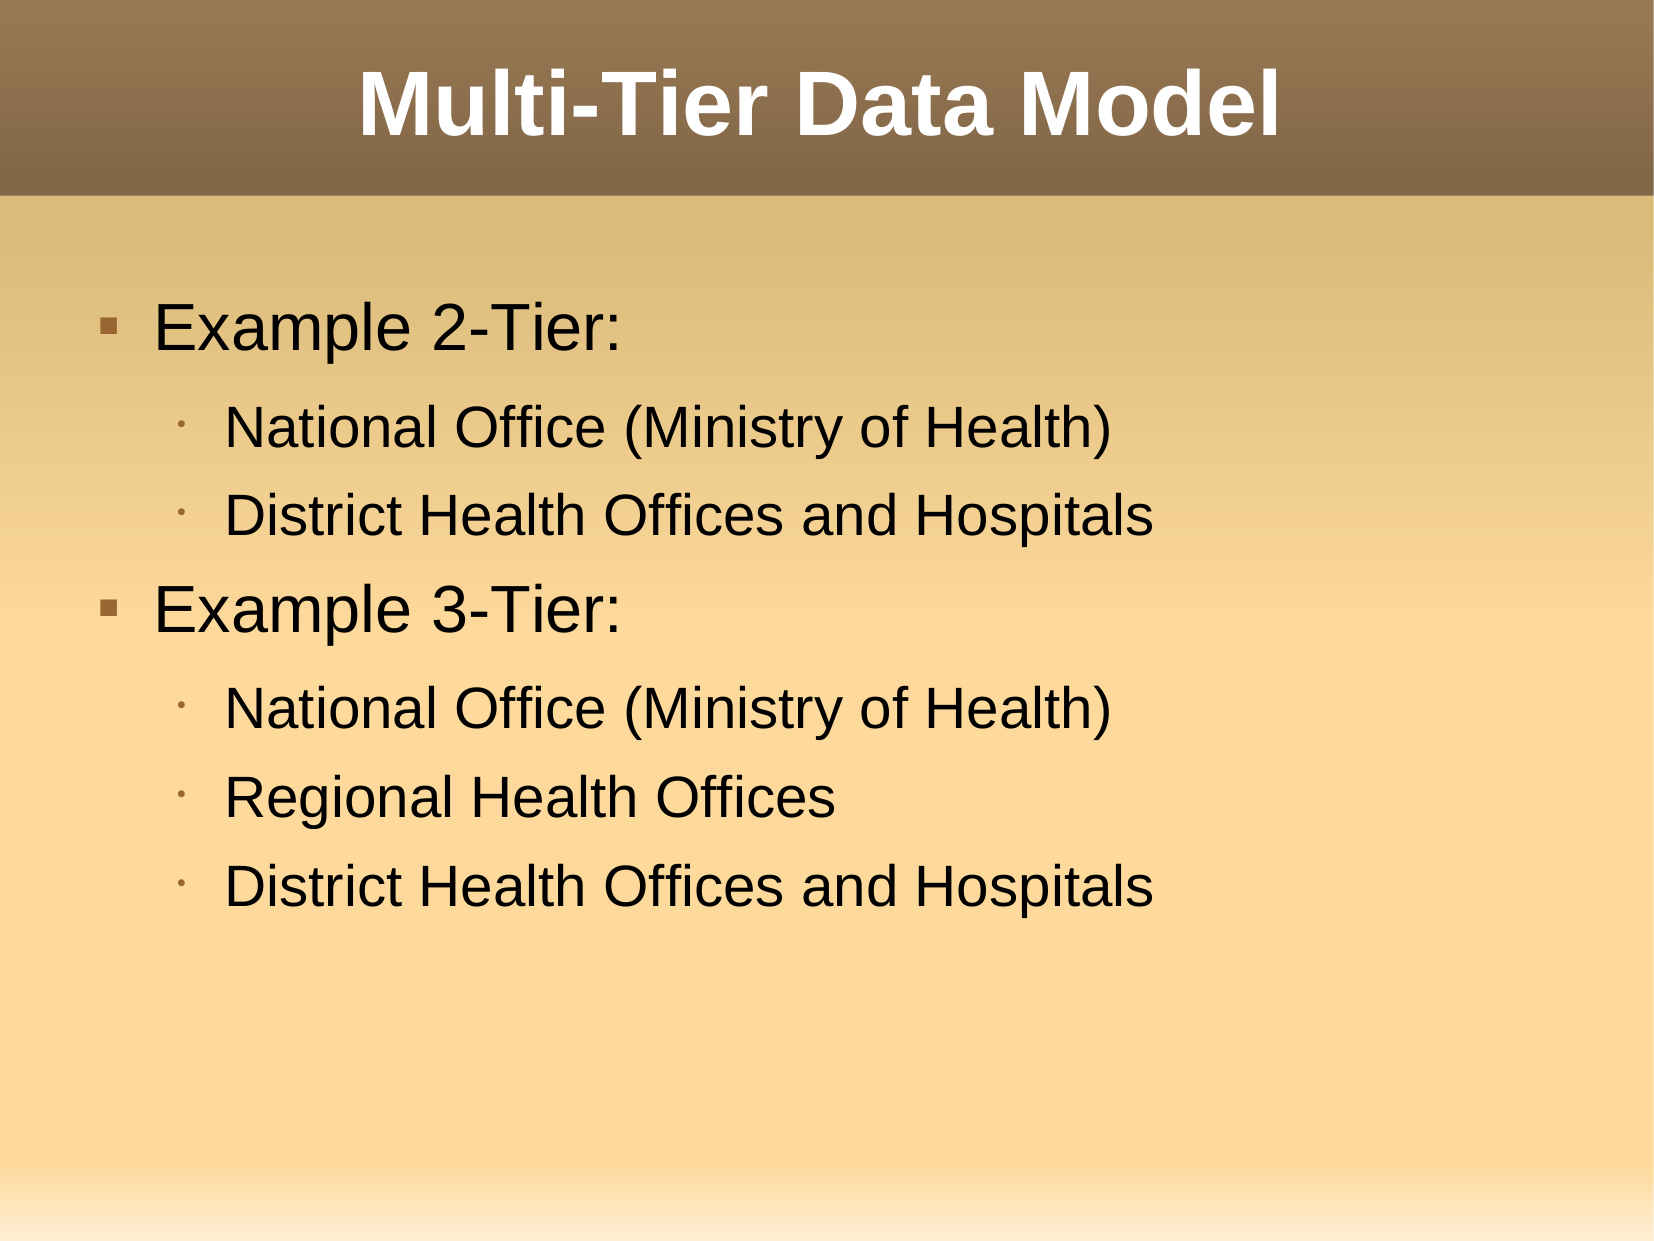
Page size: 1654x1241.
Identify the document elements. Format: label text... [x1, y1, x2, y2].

title Multi-Tier Data Model [76, 7, 1565, 200]
picture [0, 0, 1654, 1241]
list Example 2-Tier: National Office (Ministry of Health) District Health Offices and Hospitals Example 3-Tier: National Office (Ministry of Health) Regional Health Offices District Health Offices and Hospitals [82, 290, 1571, 1094]
